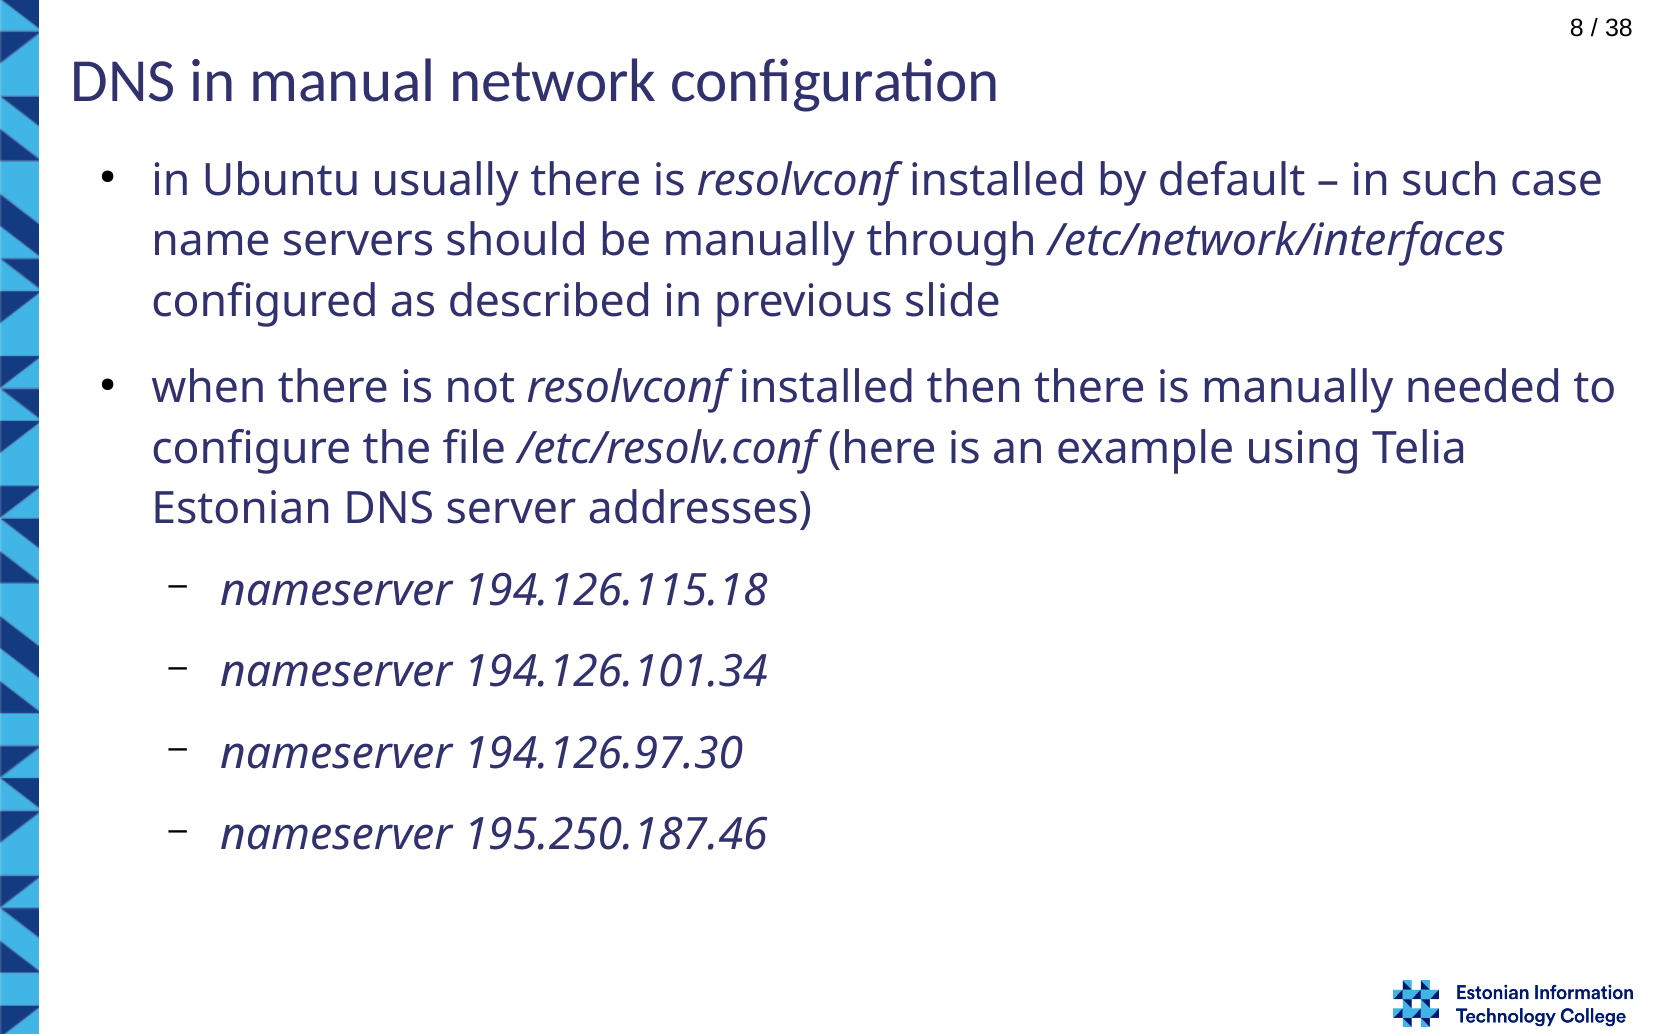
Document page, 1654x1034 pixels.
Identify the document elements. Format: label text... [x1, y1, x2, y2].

title DNS in manual network configuration [70, 41, 1630, 130]
list in Ubuntu usually there is resolvconf installed by default – in such case name servers should be manually through /etc/network/interfaces configured as described in previous slide when there is not resolvconf installed then there is manually needed to configure the file /etc/resolv.conf (here is an example using Telia Estonian DNS server addresses) nameserver 194.126.115.18 nameserver 194.126.101.34 nameserver 194.126.97.30 nameserver 195.250.187.46 [82, 147, 1625, 866]
picture [1393, 980, 1633, 1027]
